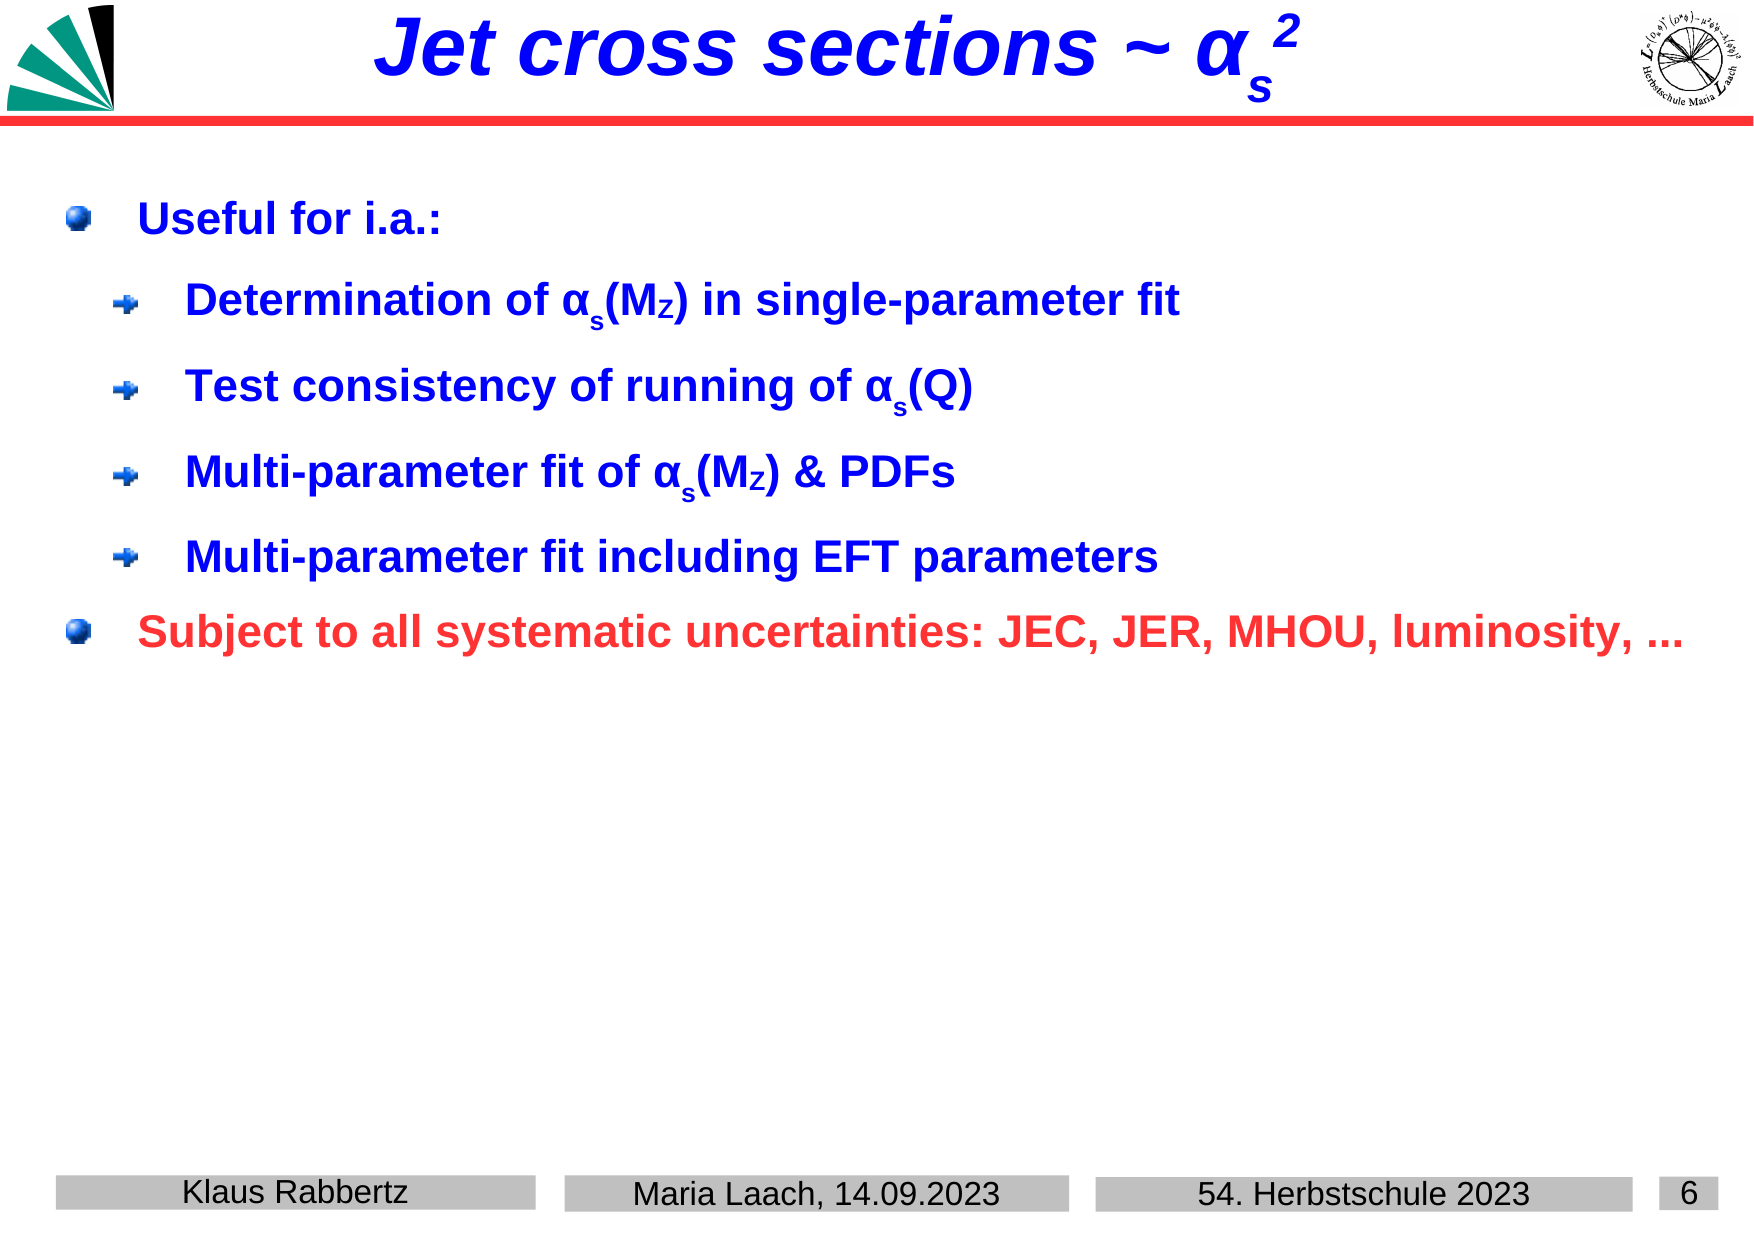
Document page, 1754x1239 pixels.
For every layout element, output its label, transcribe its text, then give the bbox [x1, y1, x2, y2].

list Useful for i.a.: Determination of αs(MZ) in single-parameter fit Test consistency of running of αs(Q) Multi-parameter fit of αs(MZ) & PDFs Multi-parameter fit including EFT parameters Subject to all systematic uncertainties: JEC, JER, MHOU, luminosity, ... [54, 193, 1697, 658]
picture [1641, 11, 1741, 106]
title Jet cross sections ~ αs2 [129, 0, 1545, 114]
picture [7, 5, 114, 112]
